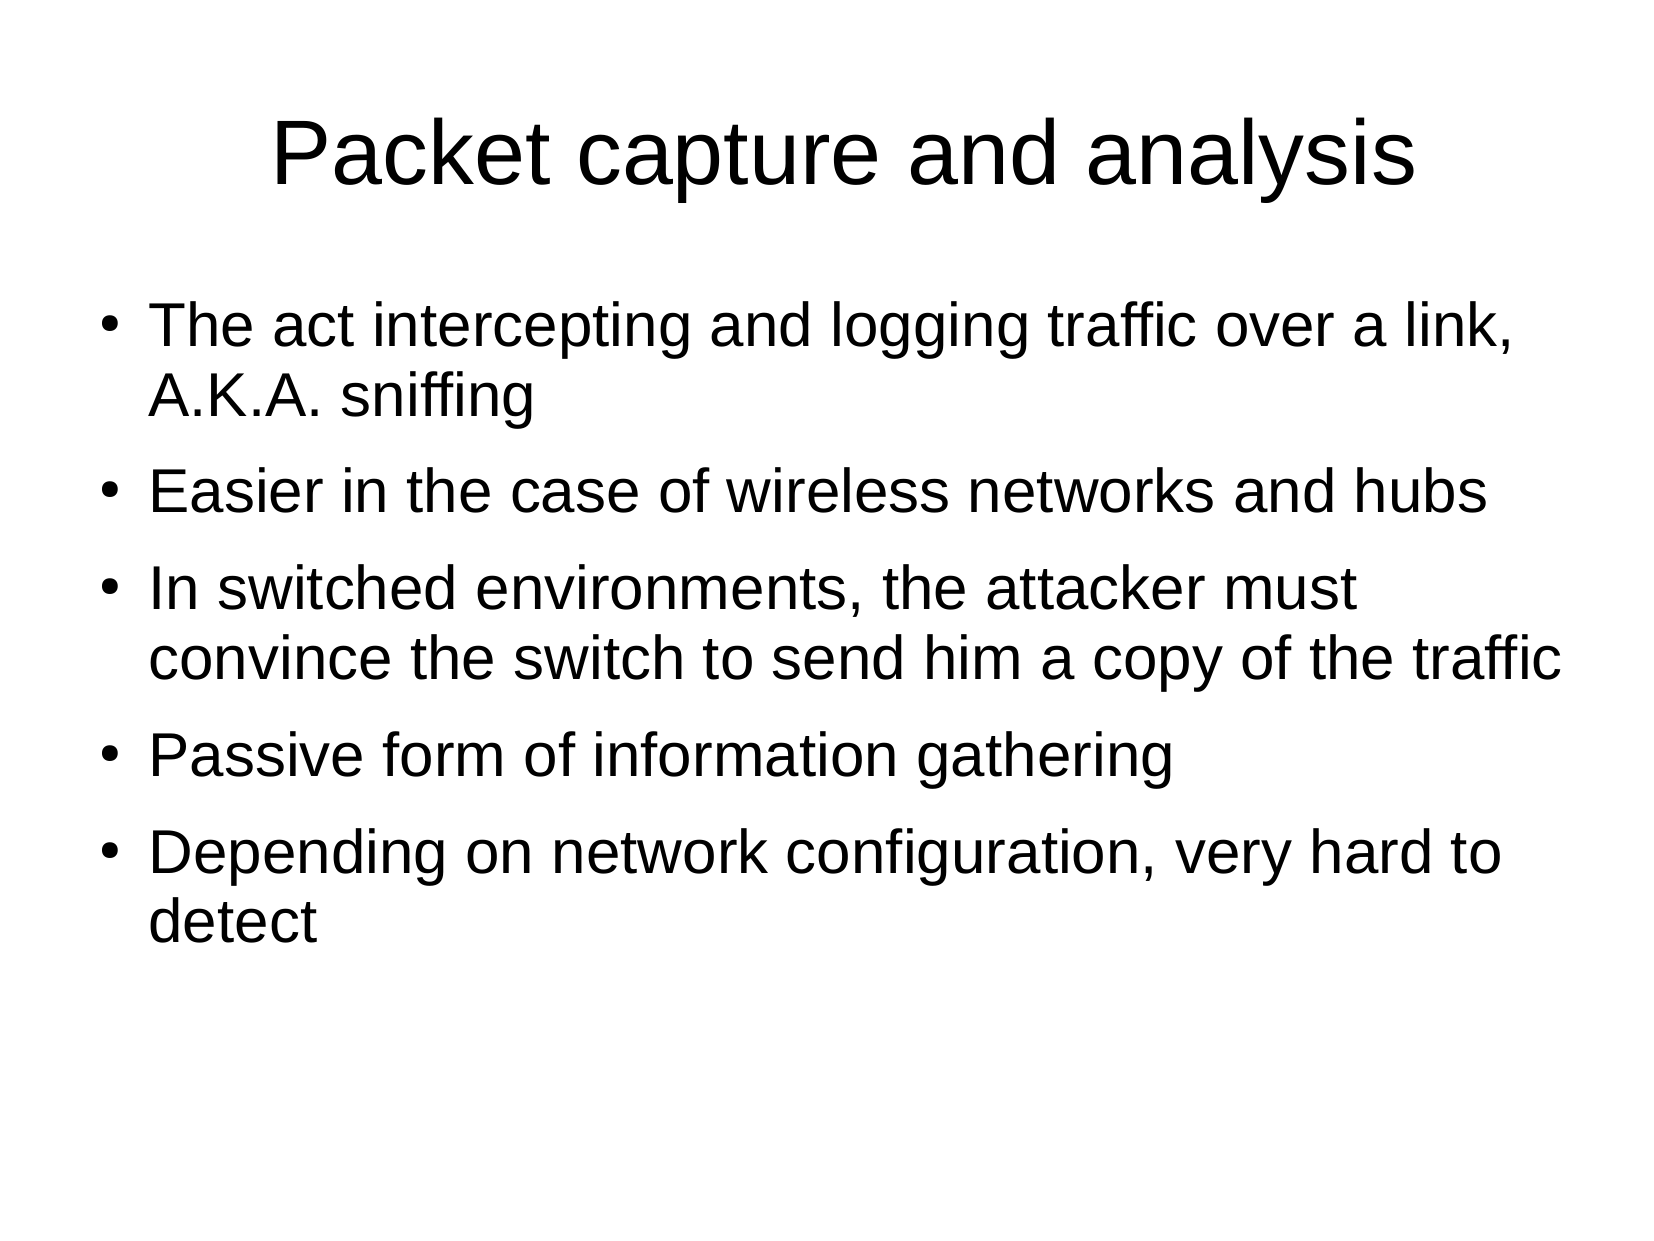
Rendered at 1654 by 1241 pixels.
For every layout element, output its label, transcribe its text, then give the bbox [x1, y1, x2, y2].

title Packet capture and analysis [82, 49, 1571, 257]
list The act intercepting and logging traffic over a link, A.K.A. sniffing Easier in the case of wireless networks and hubs In switched environments, the attacker must convince the switch to send him a copy of the traffic Passive form of information gathering Depending on network configuration, very hard to detect [82, 290, 1571, 1010]
